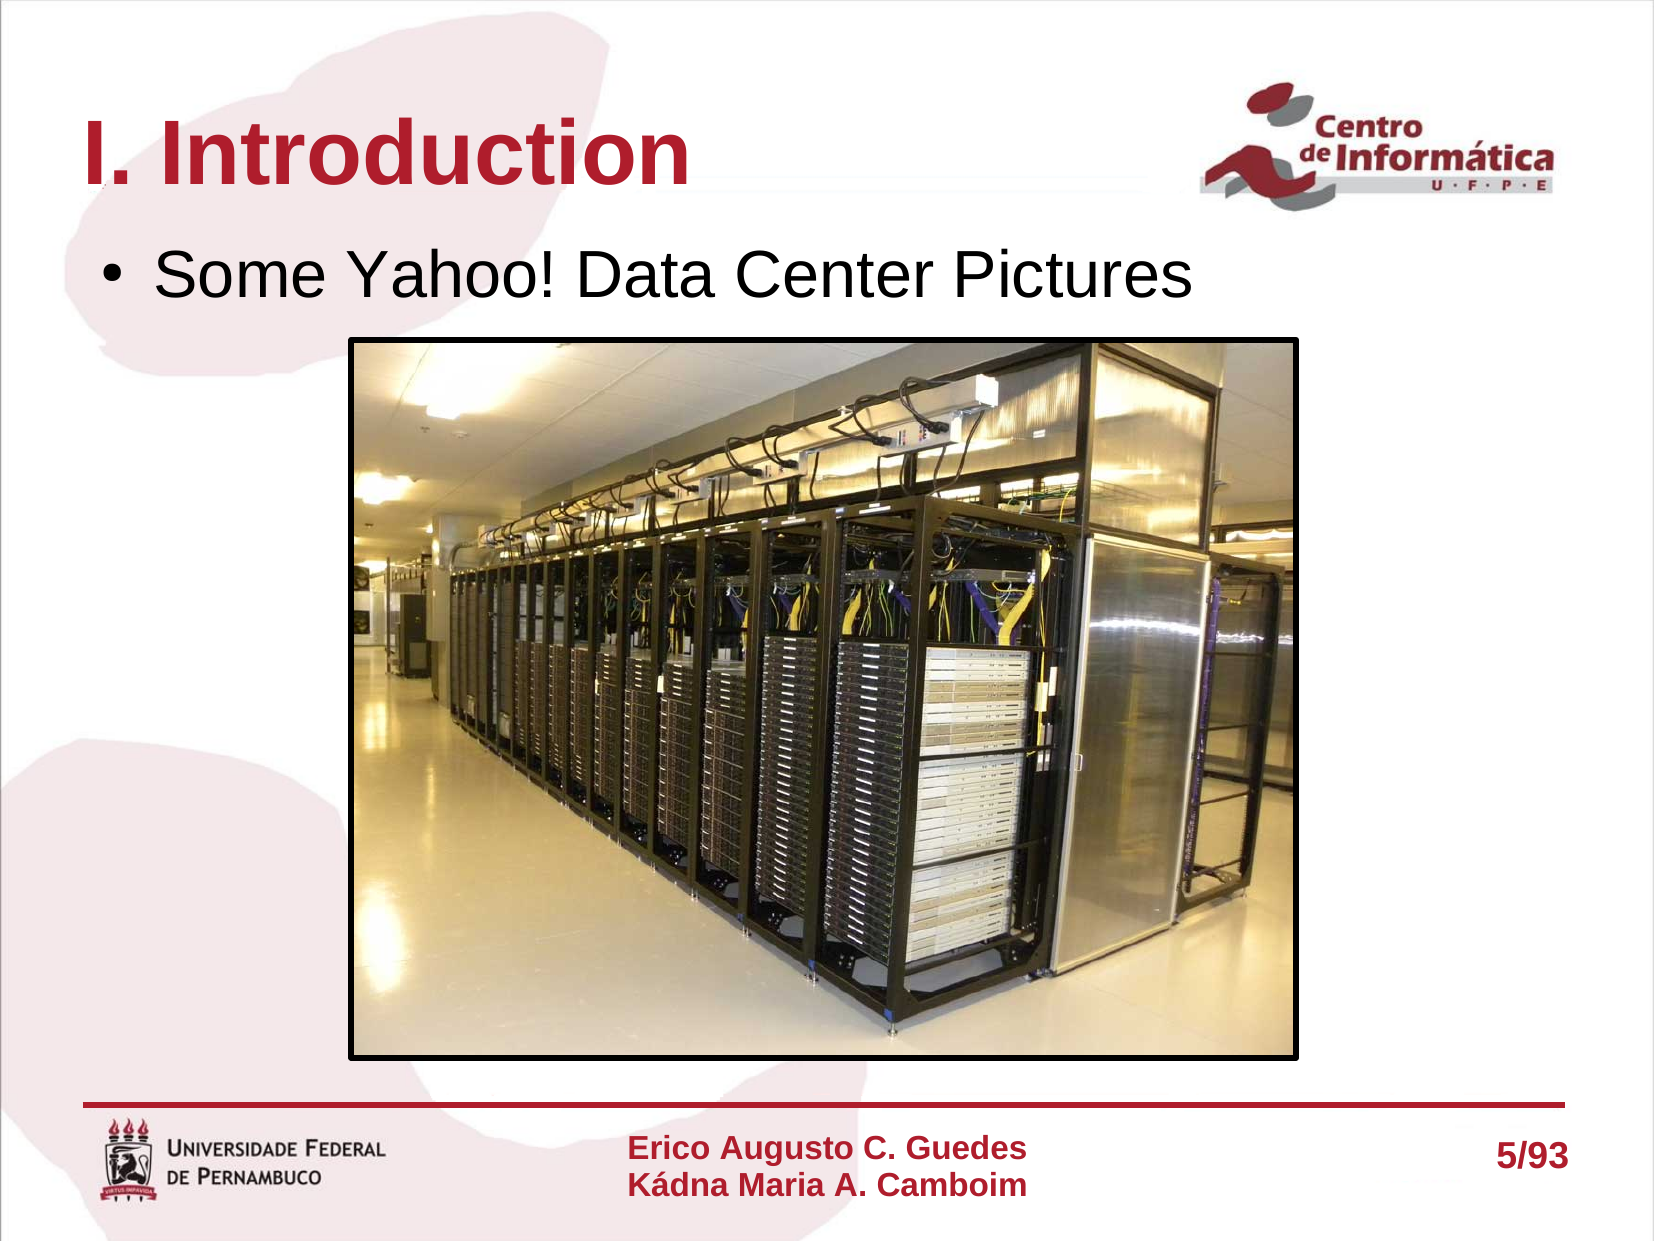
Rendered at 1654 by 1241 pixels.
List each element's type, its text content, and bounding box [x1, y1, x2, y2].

picture [0, 0, 1654, 1241]
list Some Yahoo! Data Center Pictures [82, 237, 1571, 1041]
title I. Introduction [82, 56, 1571, 237]
